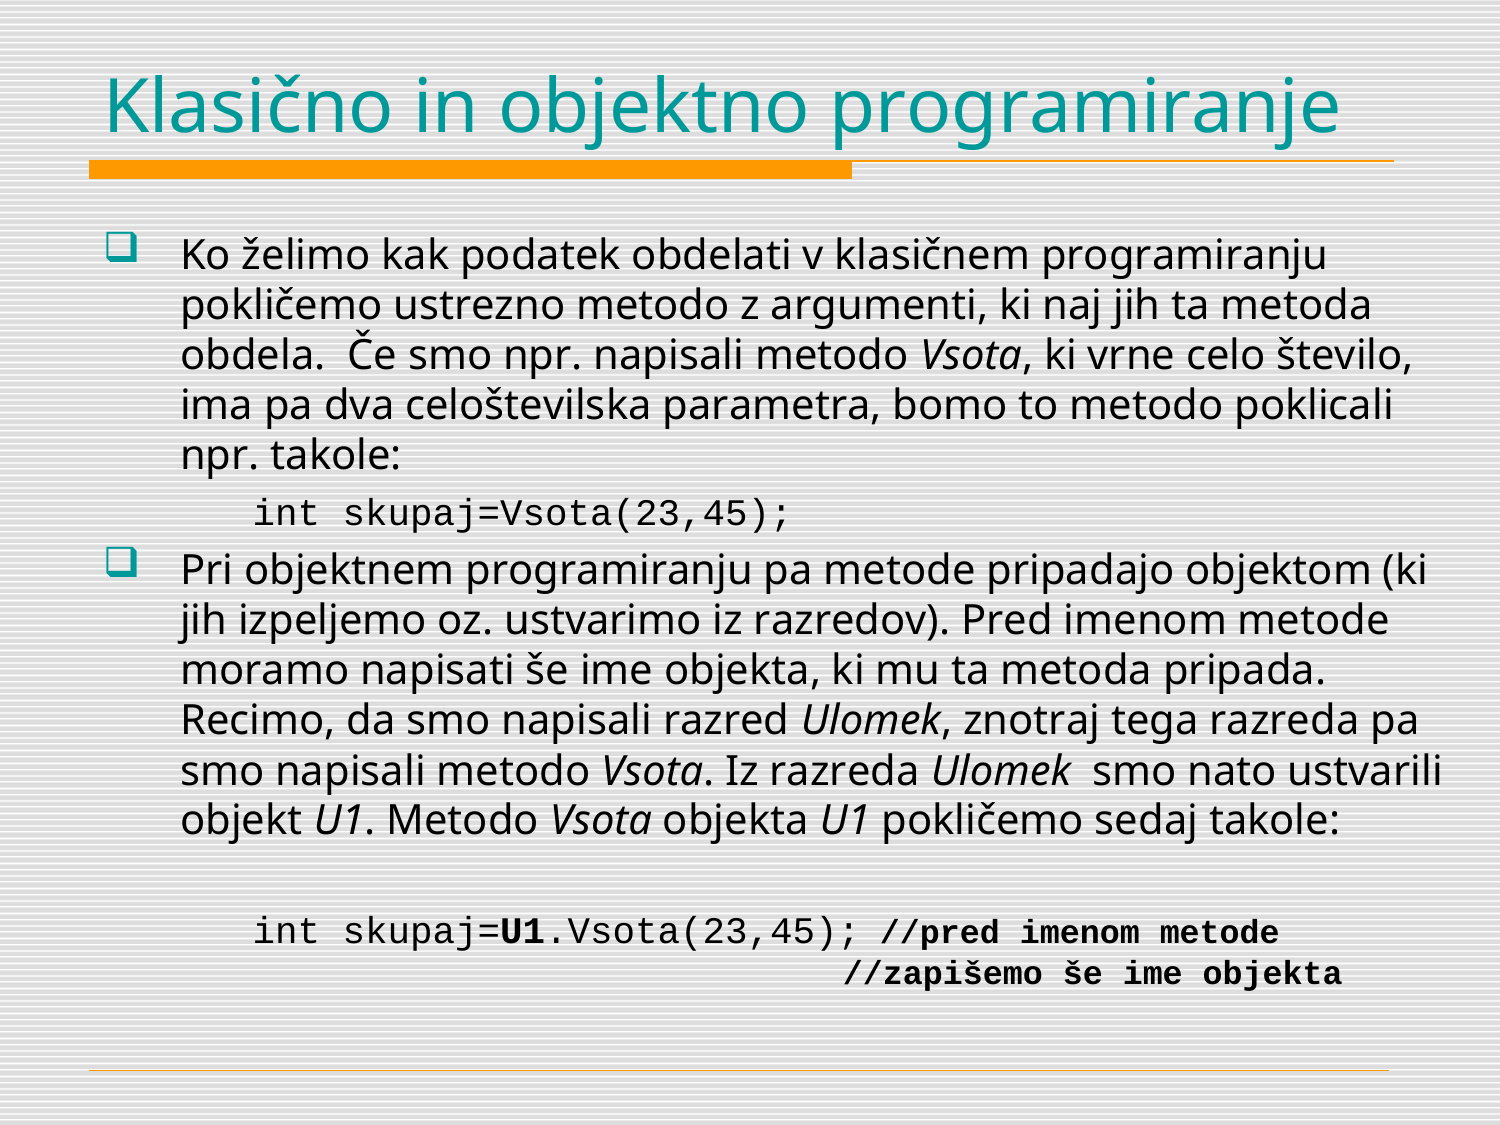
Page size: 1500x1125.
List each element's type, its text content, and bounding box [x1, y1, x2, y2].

title Klasično in objektno programiranje [88, 42, 1401, 155]
list Ko želimo kak podatek obdelati v klasičnem programiranju pokličemo ustrezno metodo z argumenti, ki naj jih ta metoda obdela. Če smo npr. napisali metodo Vsota, ki vrne celo število, ima pa dva celoštevilska parametra, bomo to metodo poklicali npr. takole: int skupaj=Vsota(23,45); Pri objektnem programiranju pa metode pripadajo objektom (ki jih izpeljemo oz. ustvarimo iz razredov). Pred imenom metode moramo napisati še ime objekta, ki mu ta metoda pripada. Recimo, da smo napisali razred Ulomek, znotraj tega razreda pa smo napisali metodo Vsota. Iz razreda Ulomek smo nato ustvarili objekt U1. Metodo Vsota objekta U1 pokličemo sedaj takole: int skupaj=U1.Vsota(23,45); //pred imenom metode //zapišemo še ime objekta [88, 220, 1471, 1059]
picture [0, 0, 1500, 1125]
